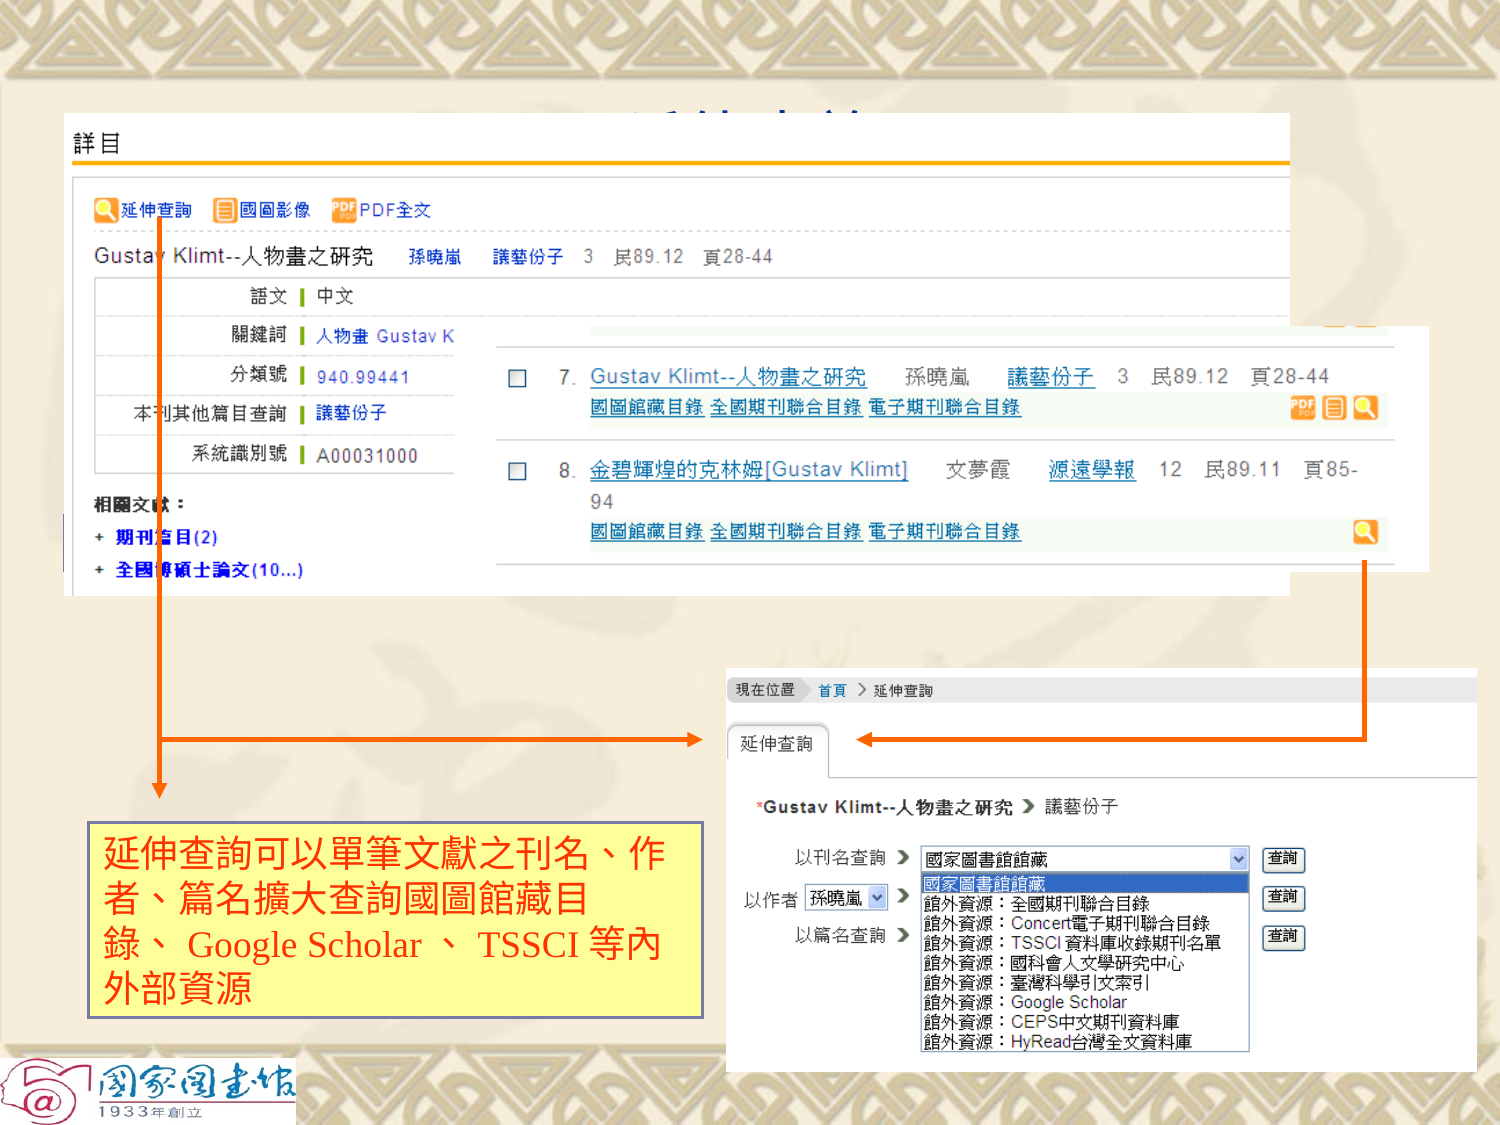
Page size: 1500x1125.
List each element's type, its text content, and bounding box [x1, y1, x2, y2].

picture [0, 0, 1500, 1125]
title 延伸查詢 [49, 99, 1451, 181]
text_box 延伸查詢可以單筆文獻之刊名、作者、篇名擴大查詢國圖館藏目錄、Google Scholar、TSSCI等內外部資源 [88, 822, 703, 1018]
